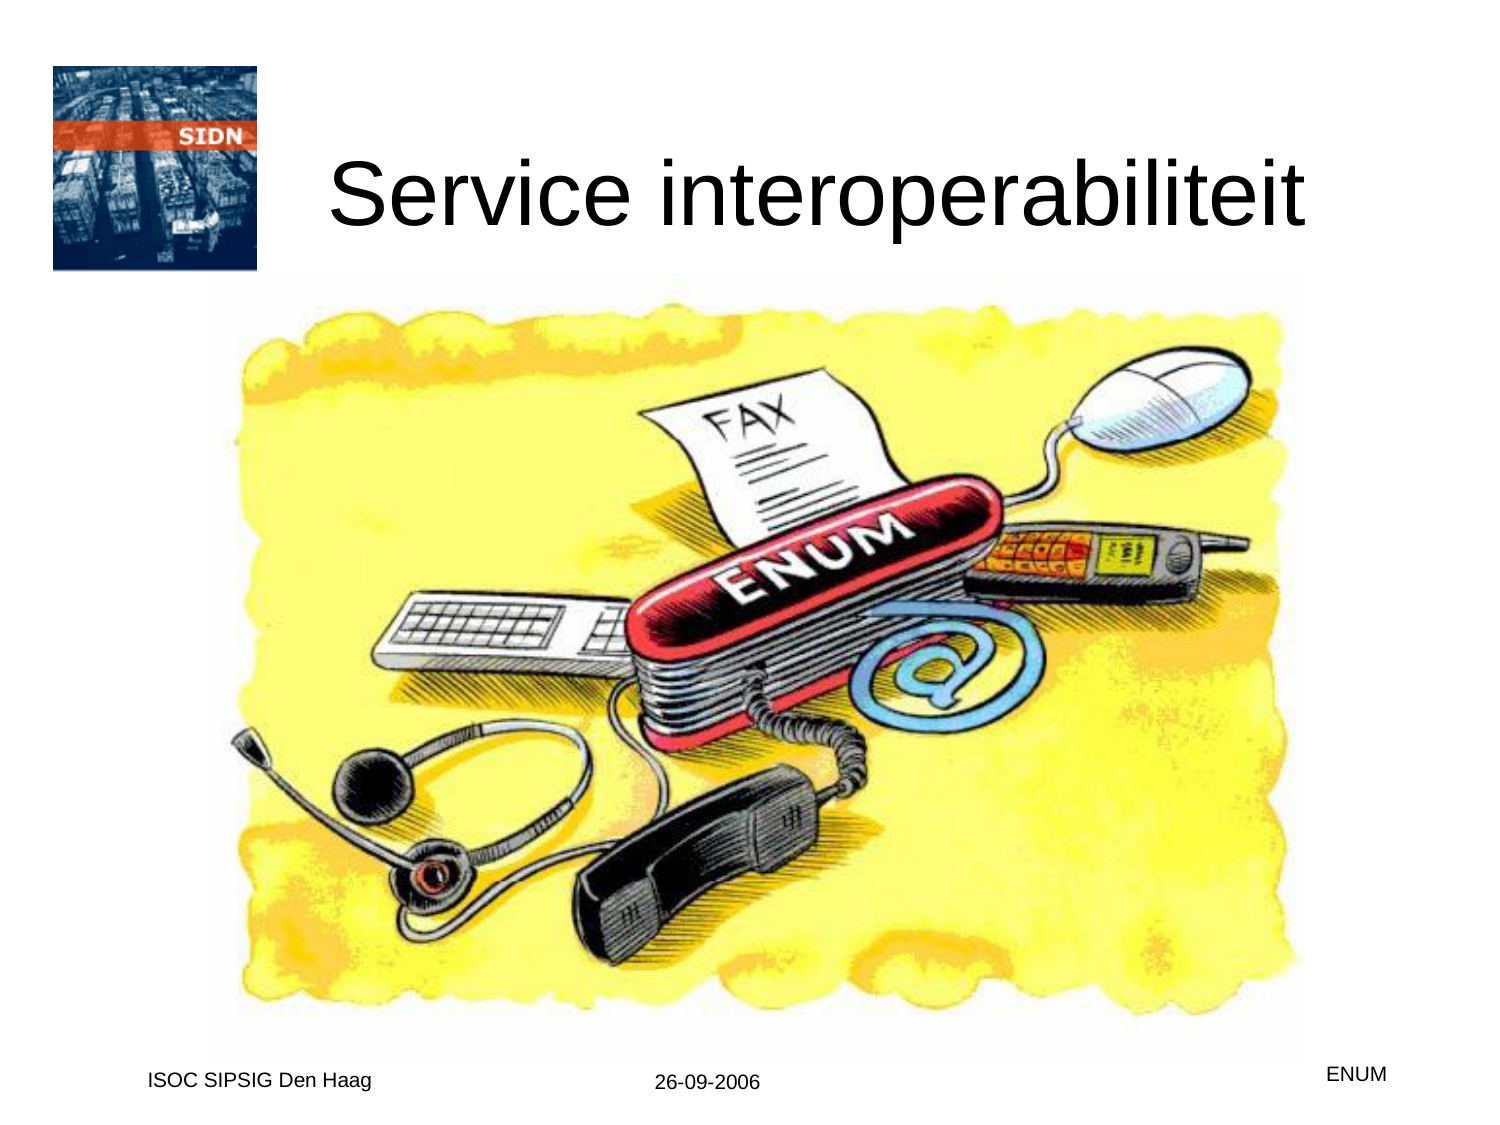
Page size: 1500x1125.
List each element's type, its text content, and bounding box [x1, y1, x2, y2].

title Service interoperabiliteit [312, 99, 1382, 288]
picture [53, 0, 1371, 1120]
